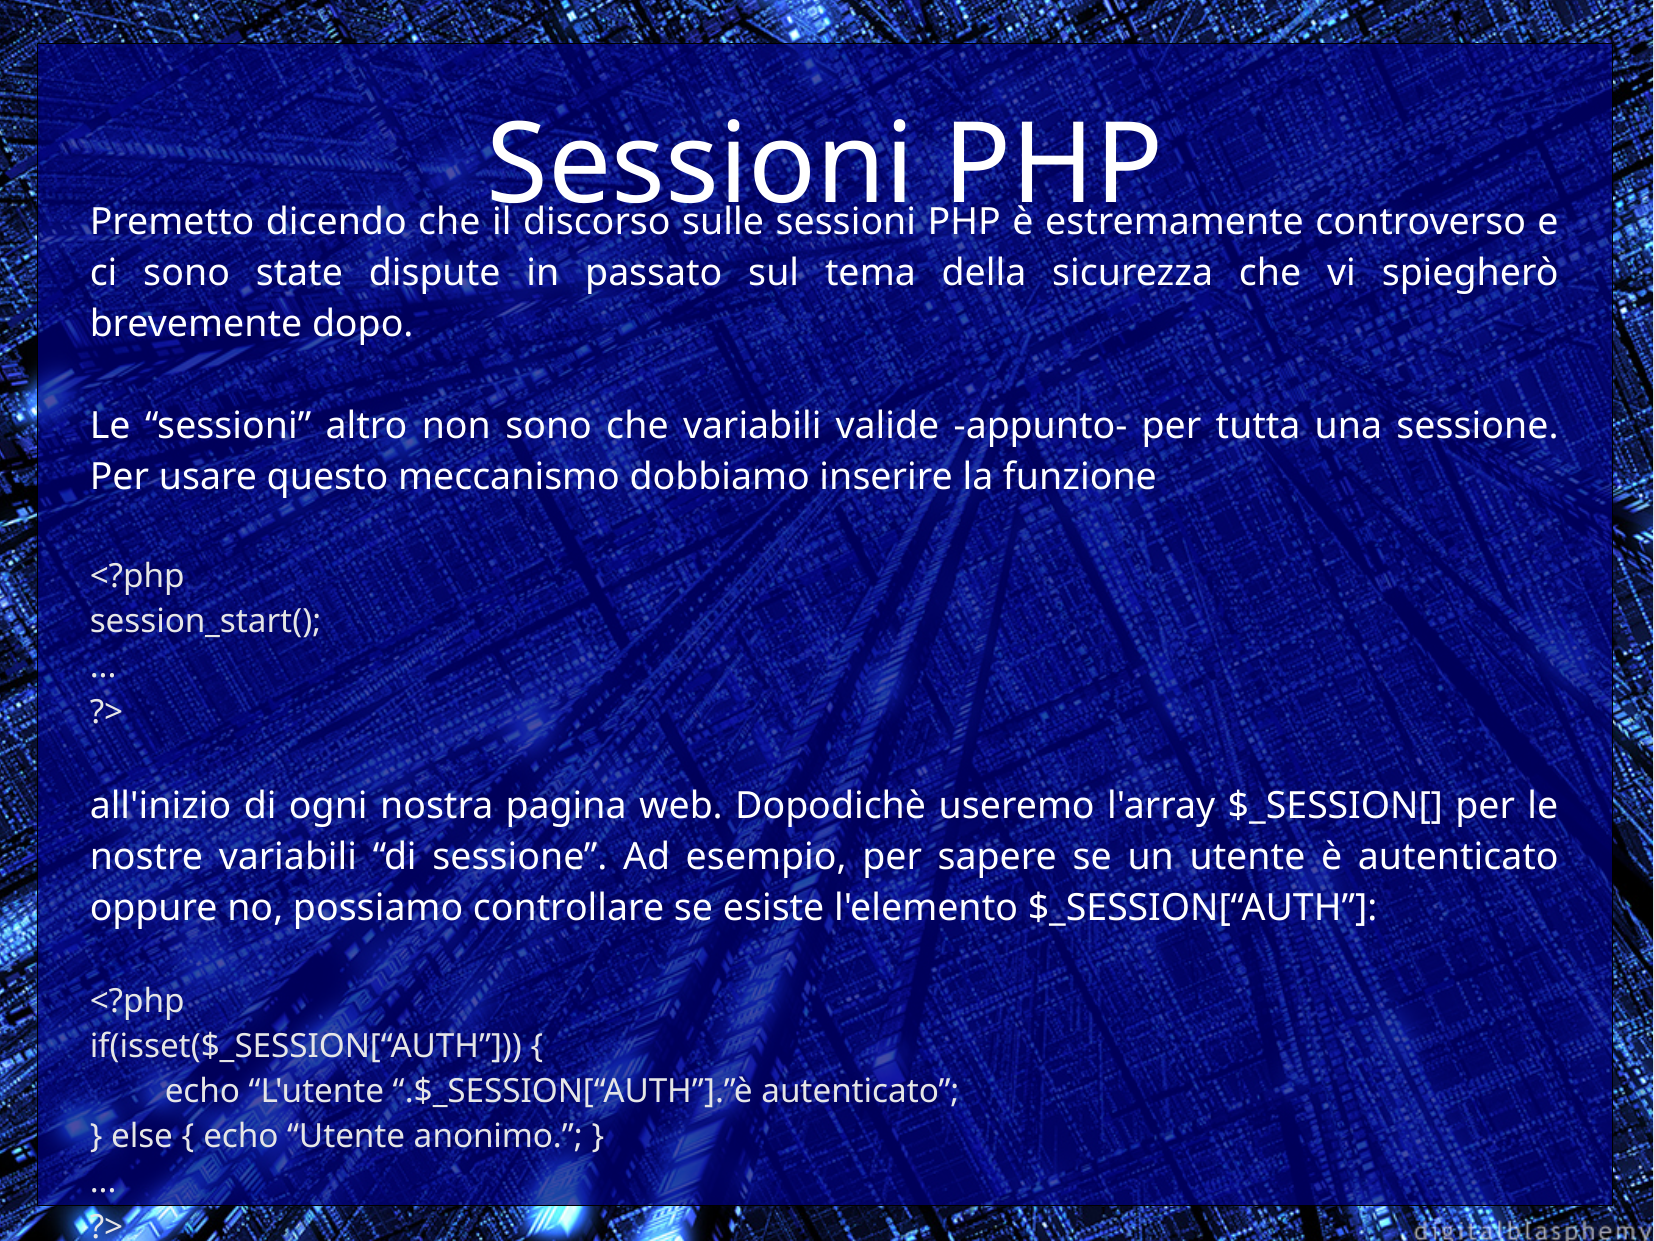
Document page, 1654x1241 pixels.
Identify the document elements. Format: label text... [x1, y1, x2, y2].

picture [0, 0, 1654, 1241]
text_box Sessioni PHP [112, 75, 1538, 187]
text_box Premetto dicendo che il discorso sulle sessioni PHP è estremamente controverso e ci sono state dispute in passato sul tema della sicurezza che vi spiegherò brevemente dopo. Le “sessioni” altro non sono che variabili valide -appunto- per tutta una sessione. Per usare questo meccanismo dobbiamo inserire la funzione <?php session_start(); ... ?> all'inizio di ogni nostra pagina web. Dopodichè useremo l'array $_SESSION[] per le nostre variabili “di sessione”. Ad esempio, per sapere se un utente è autenticato oppure no, possiamo controllare se esiste l'elemento $_SESSION[“AUTH”]: <?php if(isset($_SESSION[“AUTH”])) { echo “L'utente “.$_SESSION[“AUTH”].”è autenticato”; } else { echo “Utente anonimo.”; } ... ?> [75, 187, 1576, 1144]
text_box [37, 43, 1613, 1206]
